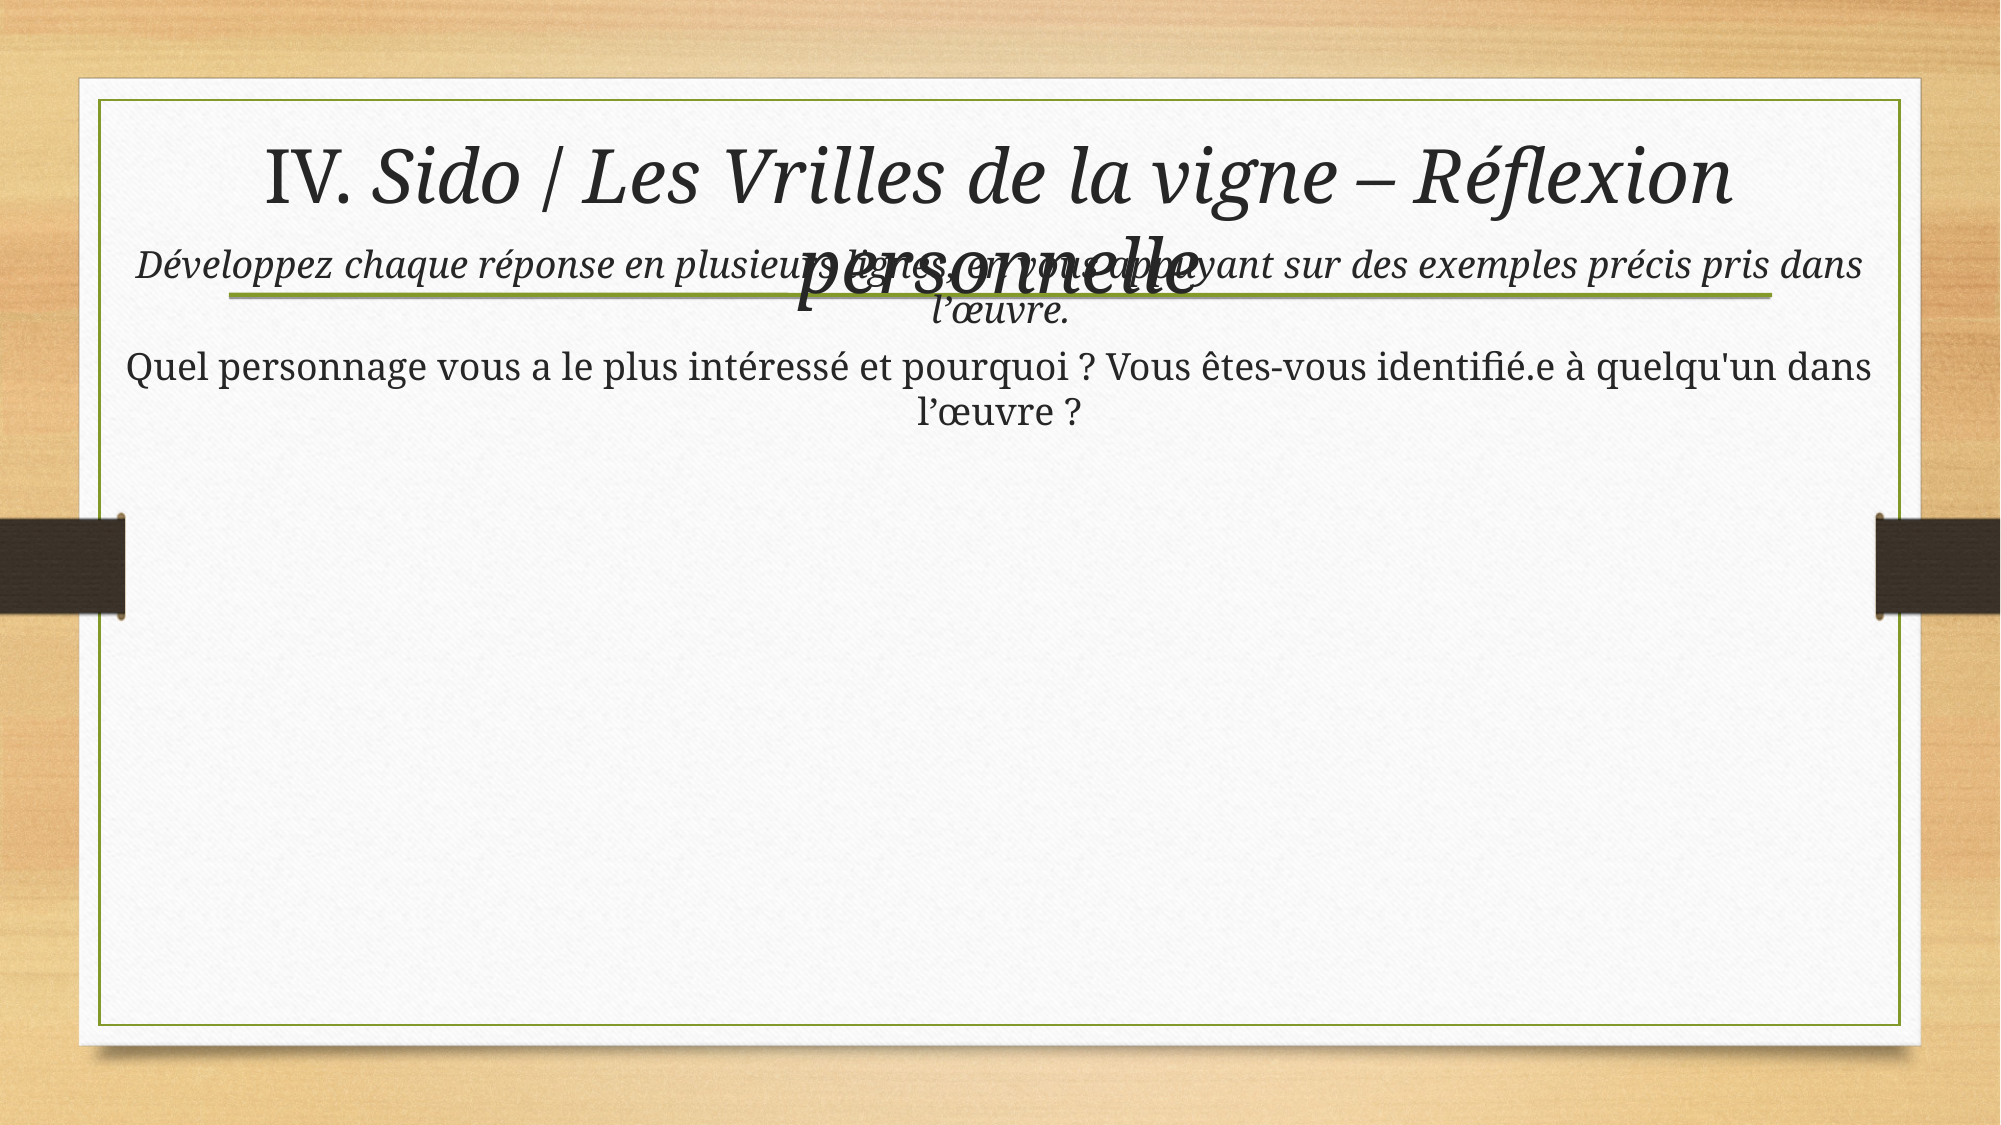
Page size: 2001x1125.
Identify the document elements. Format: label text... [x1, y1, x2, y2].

title IV. Sido / Les Vrilles de la vigne – Réflexion personnelle [212, 121, 1788, 218]
text_box Quel personnage vous a le plus intéressé et pourquoi ? Vous êtes-vous identifié.e à quelqu'un dans l’œuvre ? [100, 335, 1900, 415]
text_box Développez chaque réponse en plusieurs lignes, en vous appuyant sur des exemples précis pris dans l’œuvre. [102, 233, 1900, 312]
